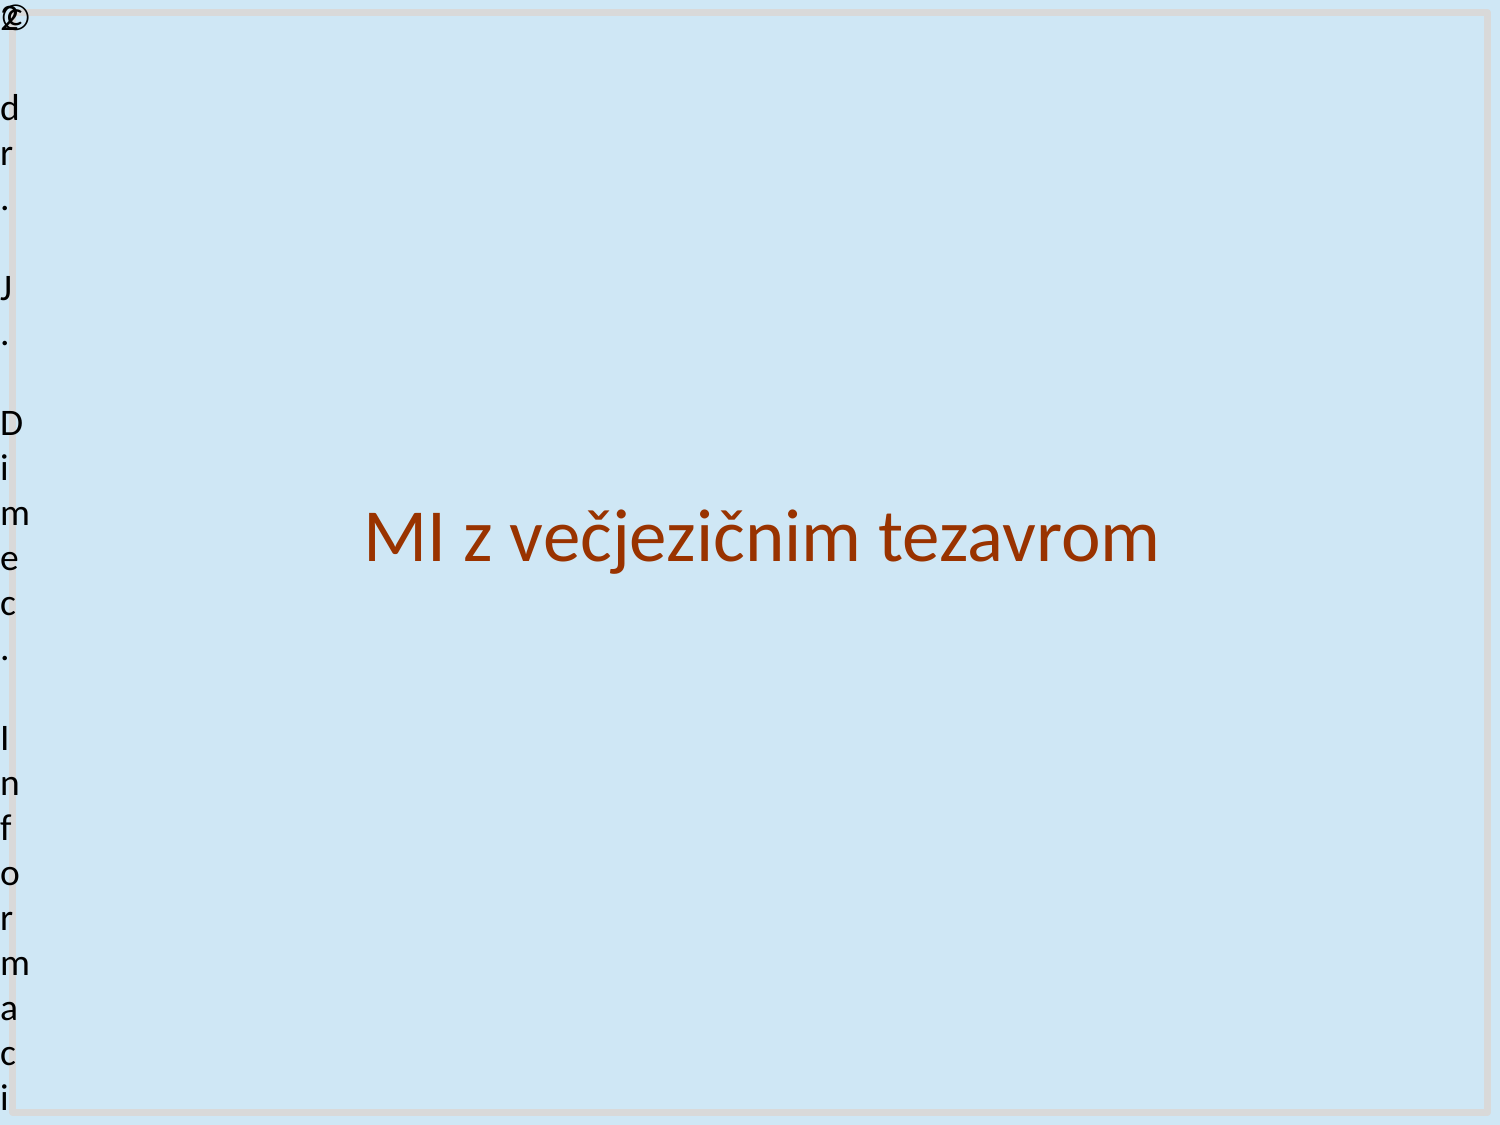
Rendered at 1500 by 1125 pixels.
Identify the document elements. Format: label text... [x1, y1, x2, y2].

title MI z večjezičnim tezavrom [50, 462, 1475, 600]
